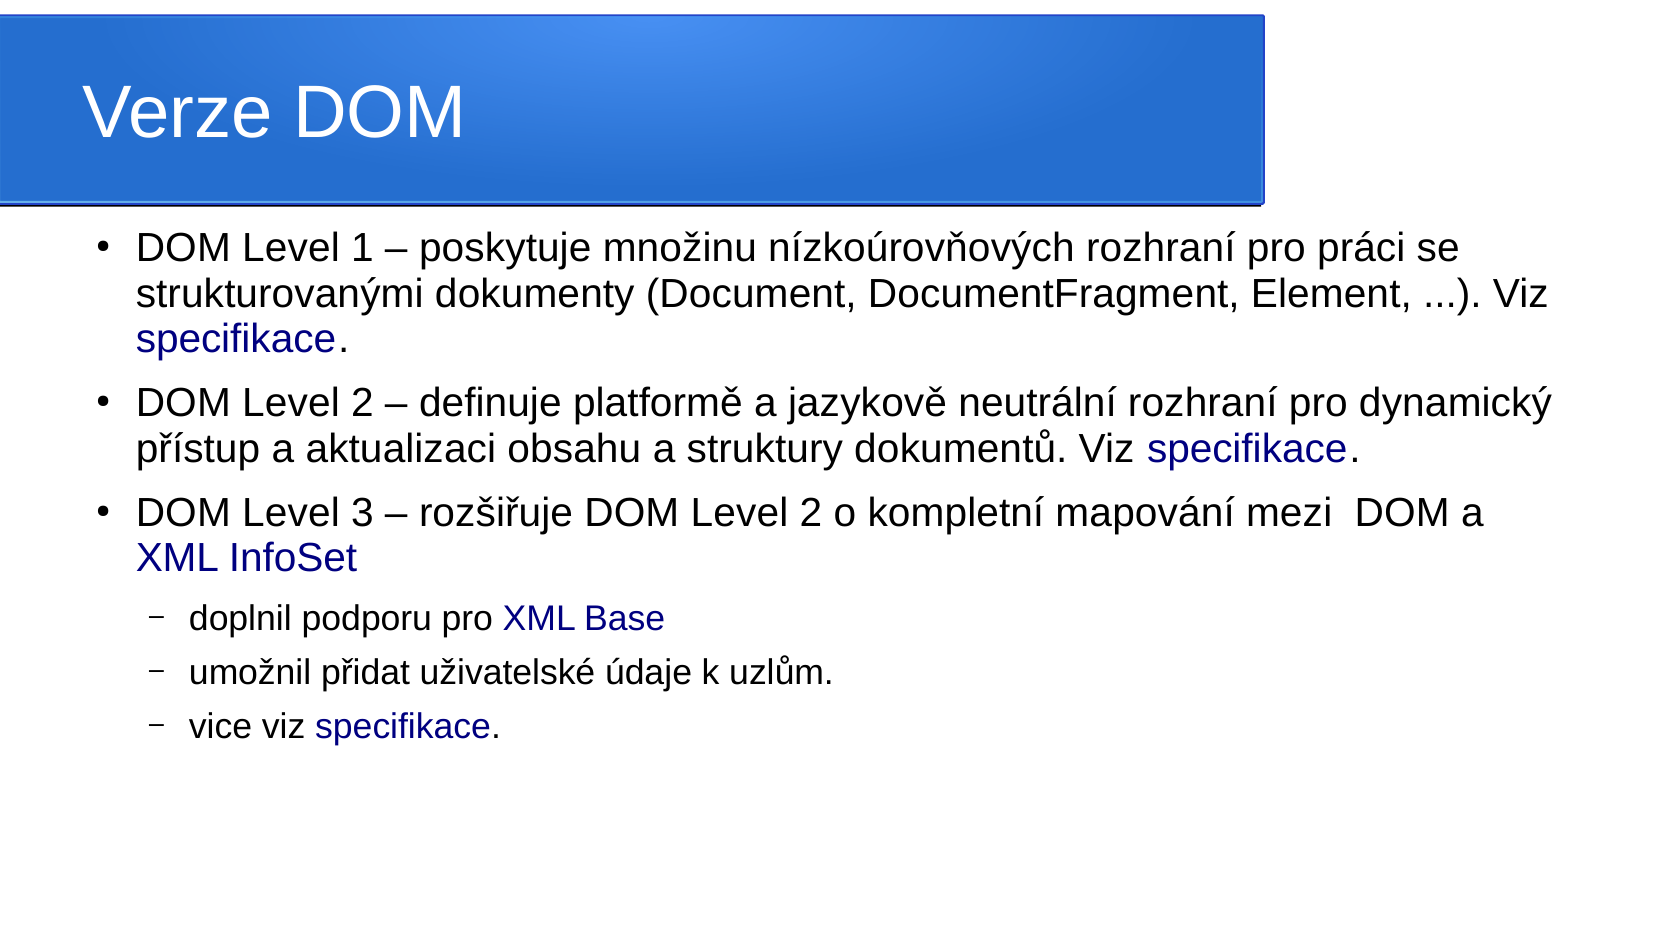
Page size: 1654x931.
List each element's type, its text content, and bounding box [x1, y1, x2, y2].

title Verze DOM [82, 35, 1235, 189]
list DOM Level 1 – poskytuje množinu nízkoúrovňových rozhraní pro práci se strukturovanými dokumenty (Document, DocumentFragment, Element, ...). Viz specifikace. DOM Level 2 – definuje platformě a jazykově neutrální rozhraní pro dynamický přístup a aktualizaci obsahu a struktury dokumentů. Viz specifikace. DOM Level 3 – rozšiřuje DOM Level 2 o kompletní mapování mezi DOM a XML InfoSet doplnil podporu pro XML Base umožnil přidat uživatelské údaje k uzlům. vice viz specifikace. [82, 224, 1571, 764]
